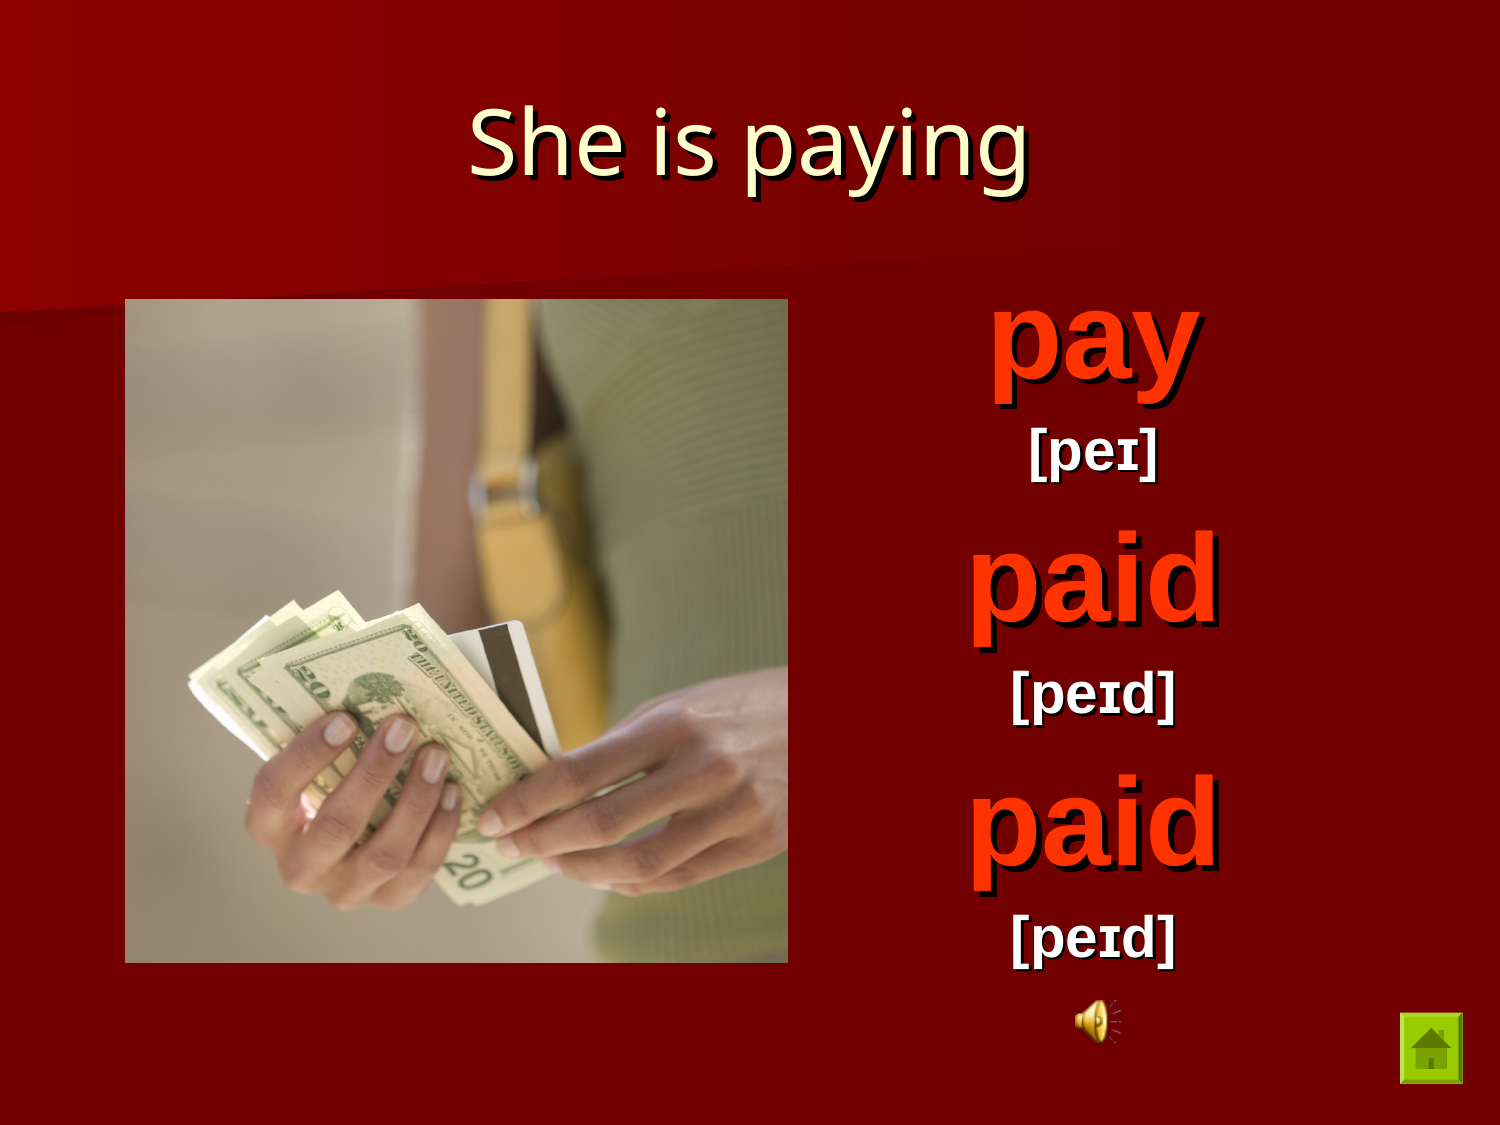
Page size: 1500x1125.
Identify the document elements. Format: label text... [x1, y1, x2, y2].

text_box [1401, 1012, 1463, 1084]
picture [1074, 999, 1126, 1051]
title She is paying [75, 45, 1426, 233]
list pay [peɪ] paid [peɪd] paid [peɪd] [762, 262, 1426, 1000]
picture [125, 299, 788, 963]
